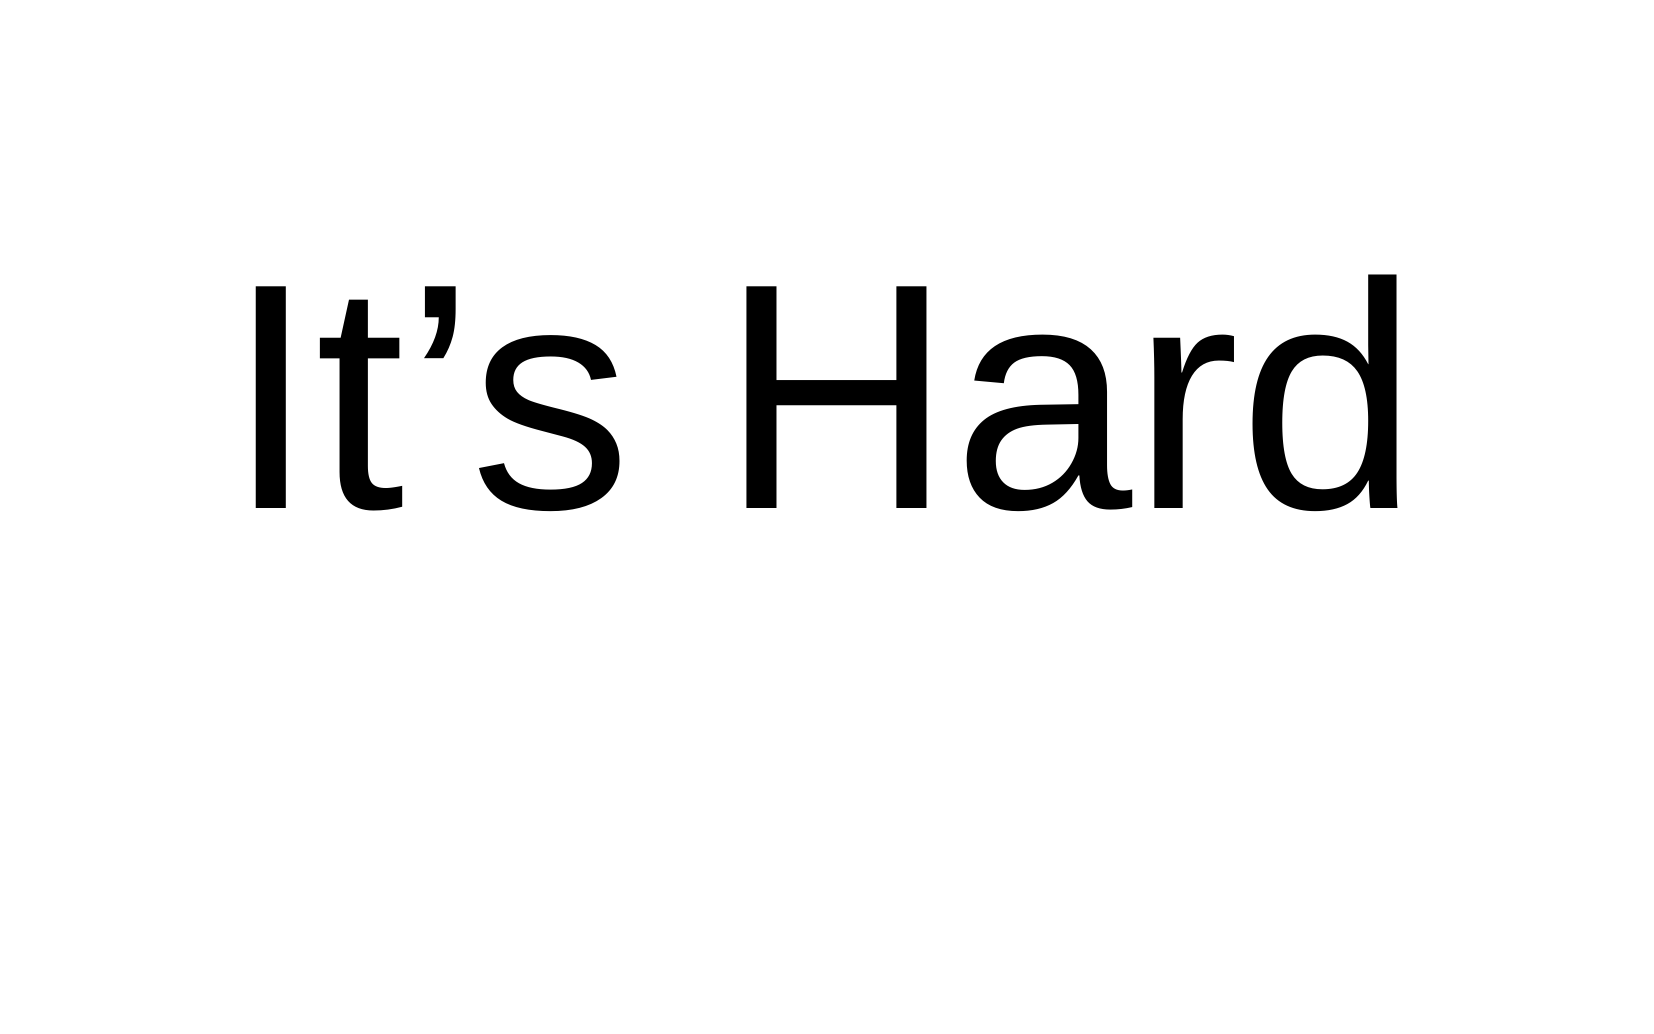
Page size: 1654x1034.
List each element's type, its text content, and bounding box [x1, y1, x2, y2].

subtitle It’s Hard [41, 40, 1605, 754]
